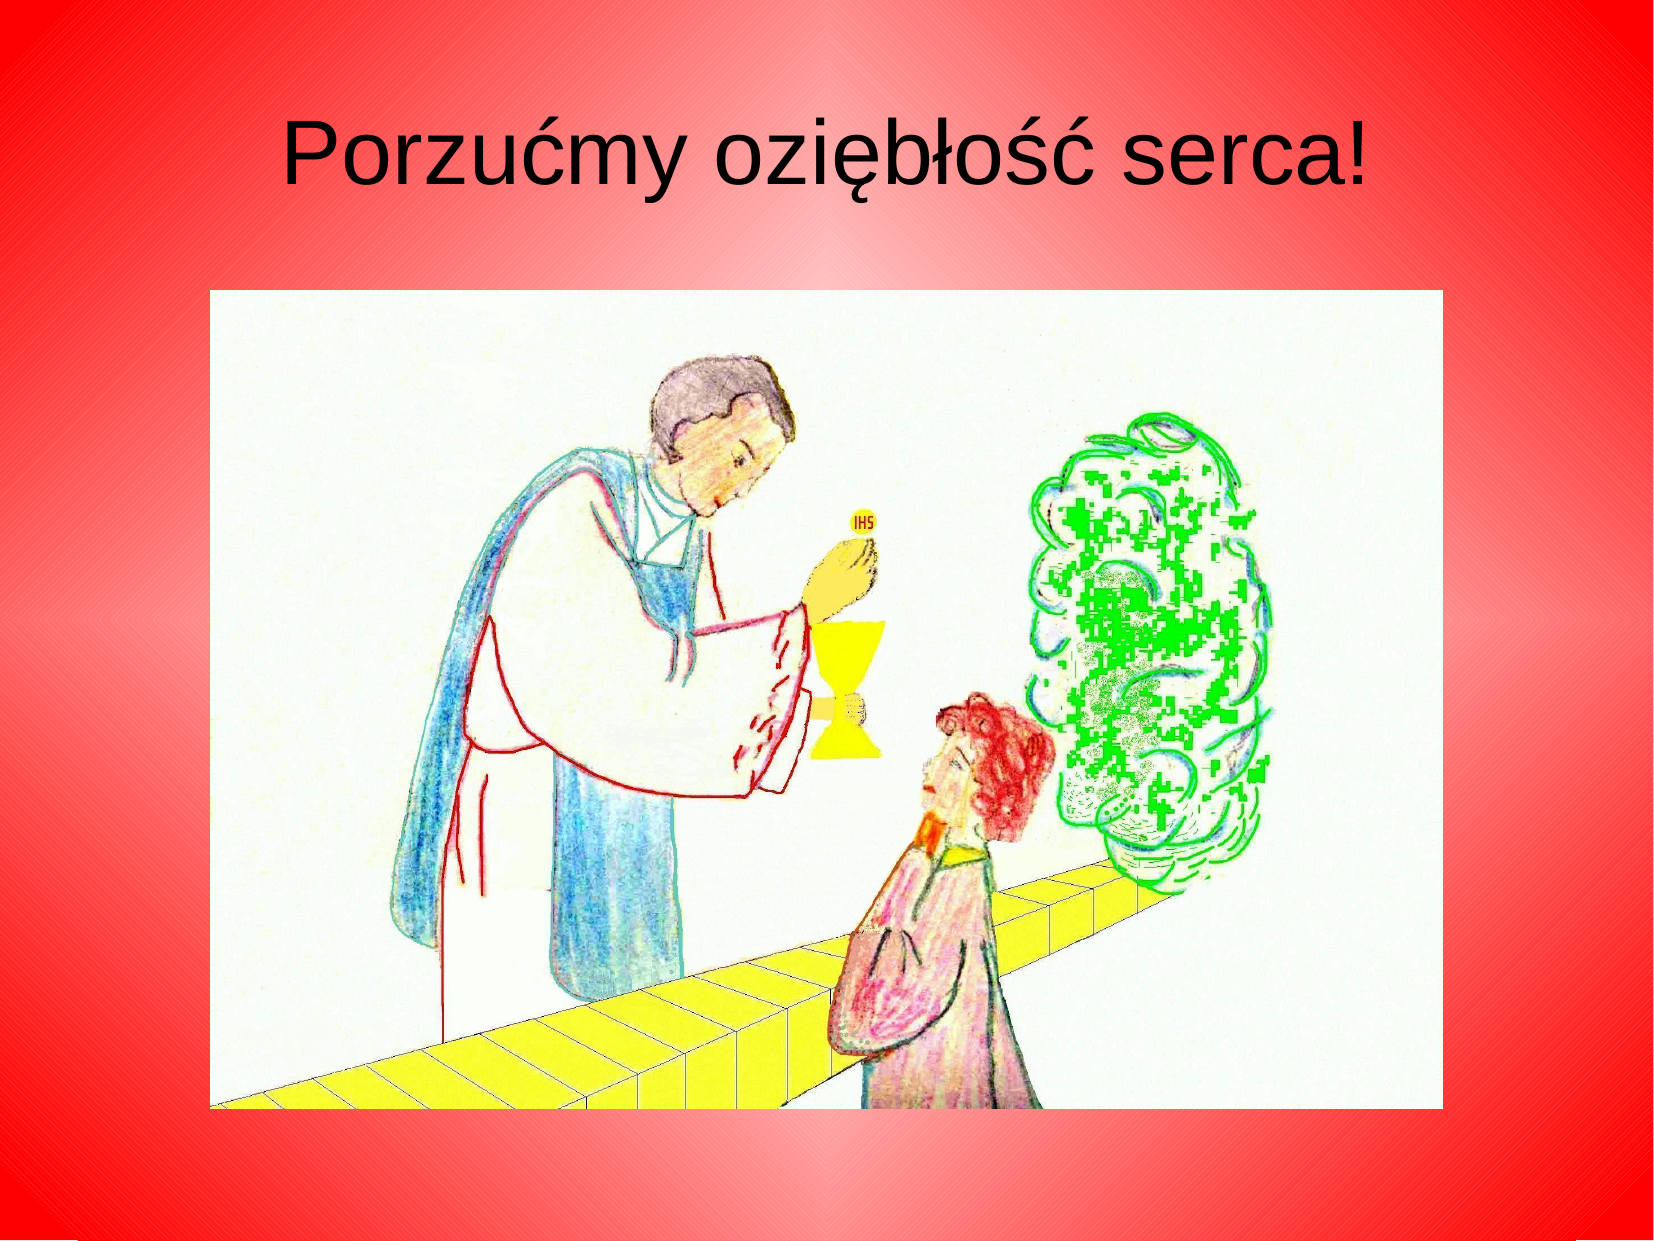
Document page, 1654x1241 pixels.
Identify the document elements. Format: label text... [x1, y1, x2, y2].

picture [210, 290, 1443, 1109]
title Porzućmy oziębłość serca! [82, 49, 1571, 257]
